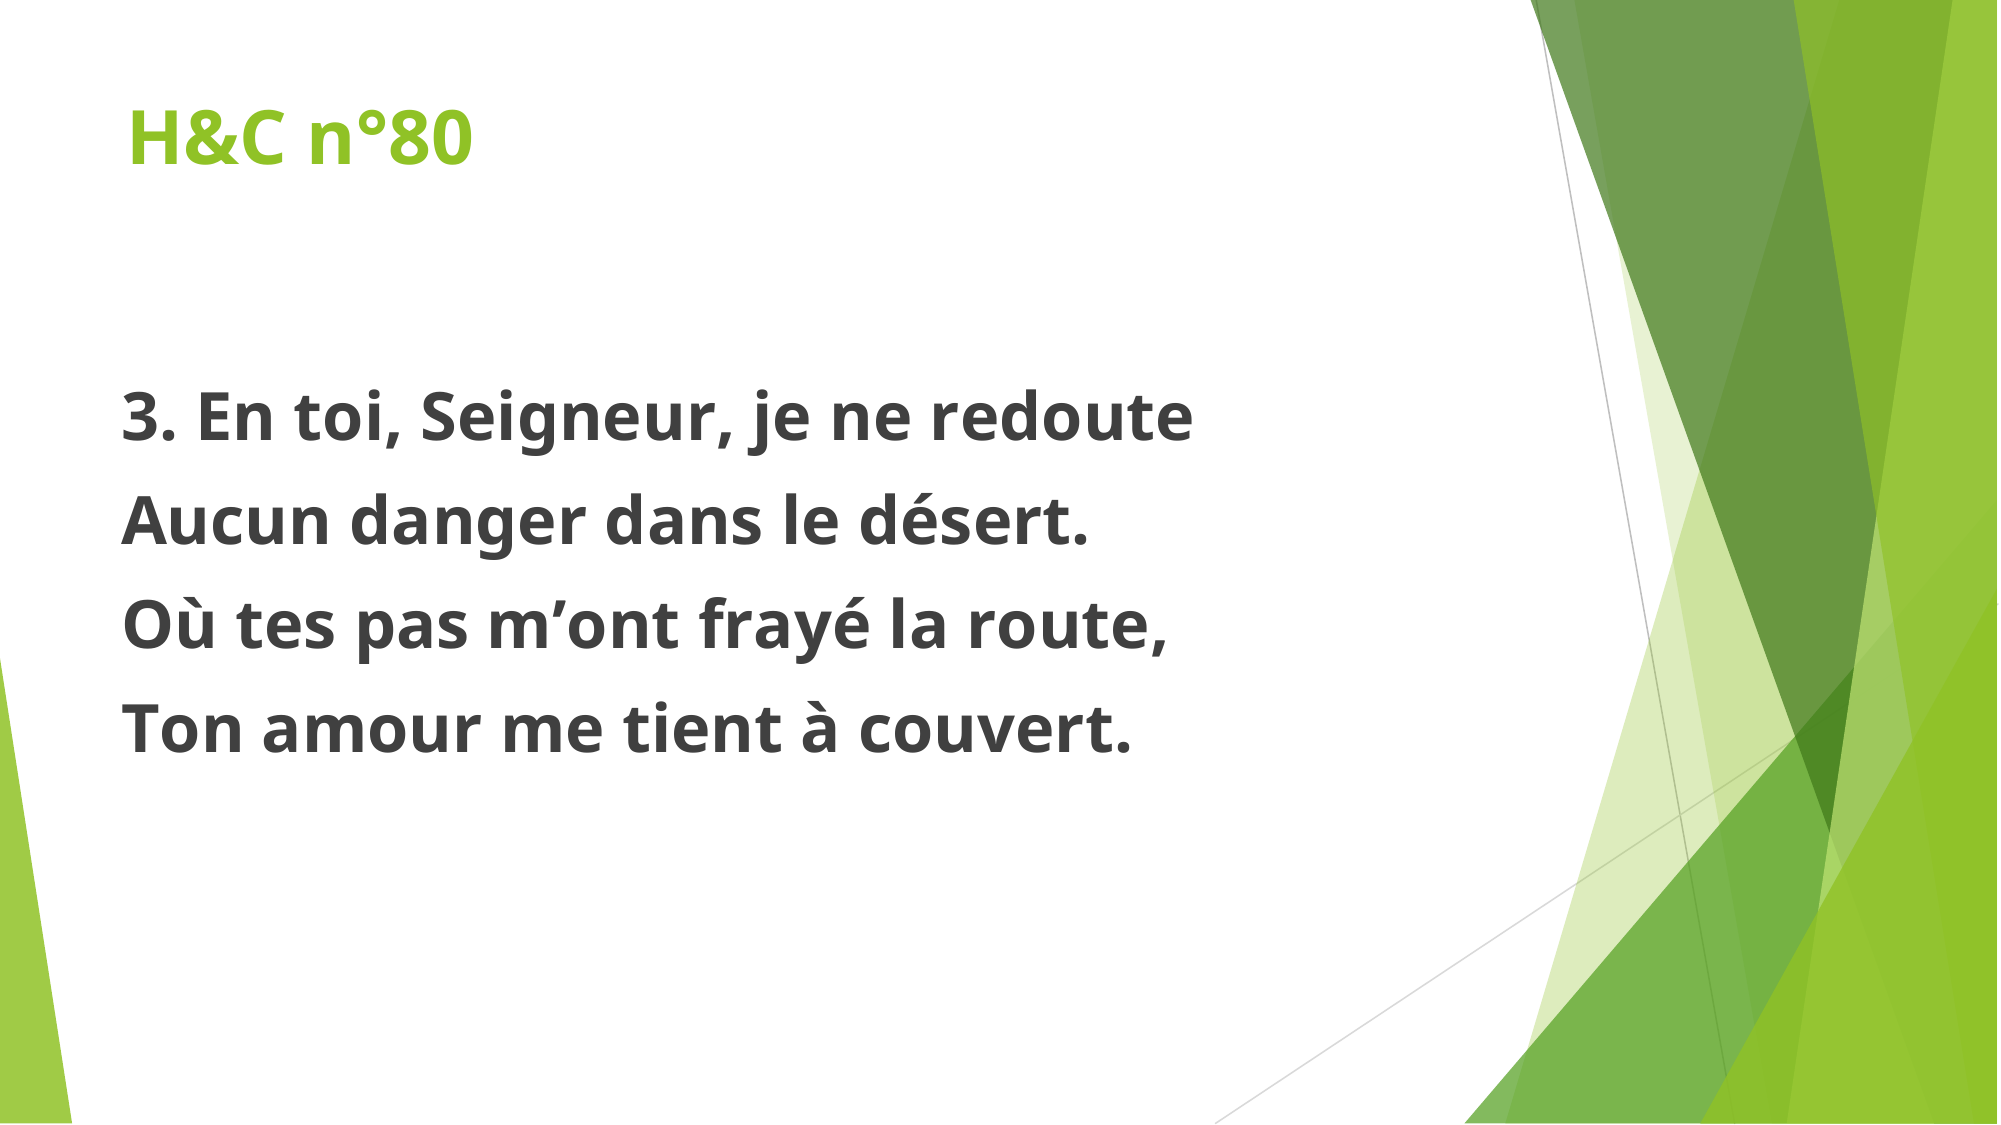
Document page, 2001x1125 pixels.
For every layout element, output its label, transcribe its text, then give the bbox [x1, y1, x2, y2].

text_box H&C n°80 [111, 82, 1522, 213]
text_box 3. En toi, Seigneur, je ne redoute Aucun danger dans le désert. Où tes pas m’ont frayé la route, Ton amour me tient à couvert. [106, 354, 1973, 1037]
